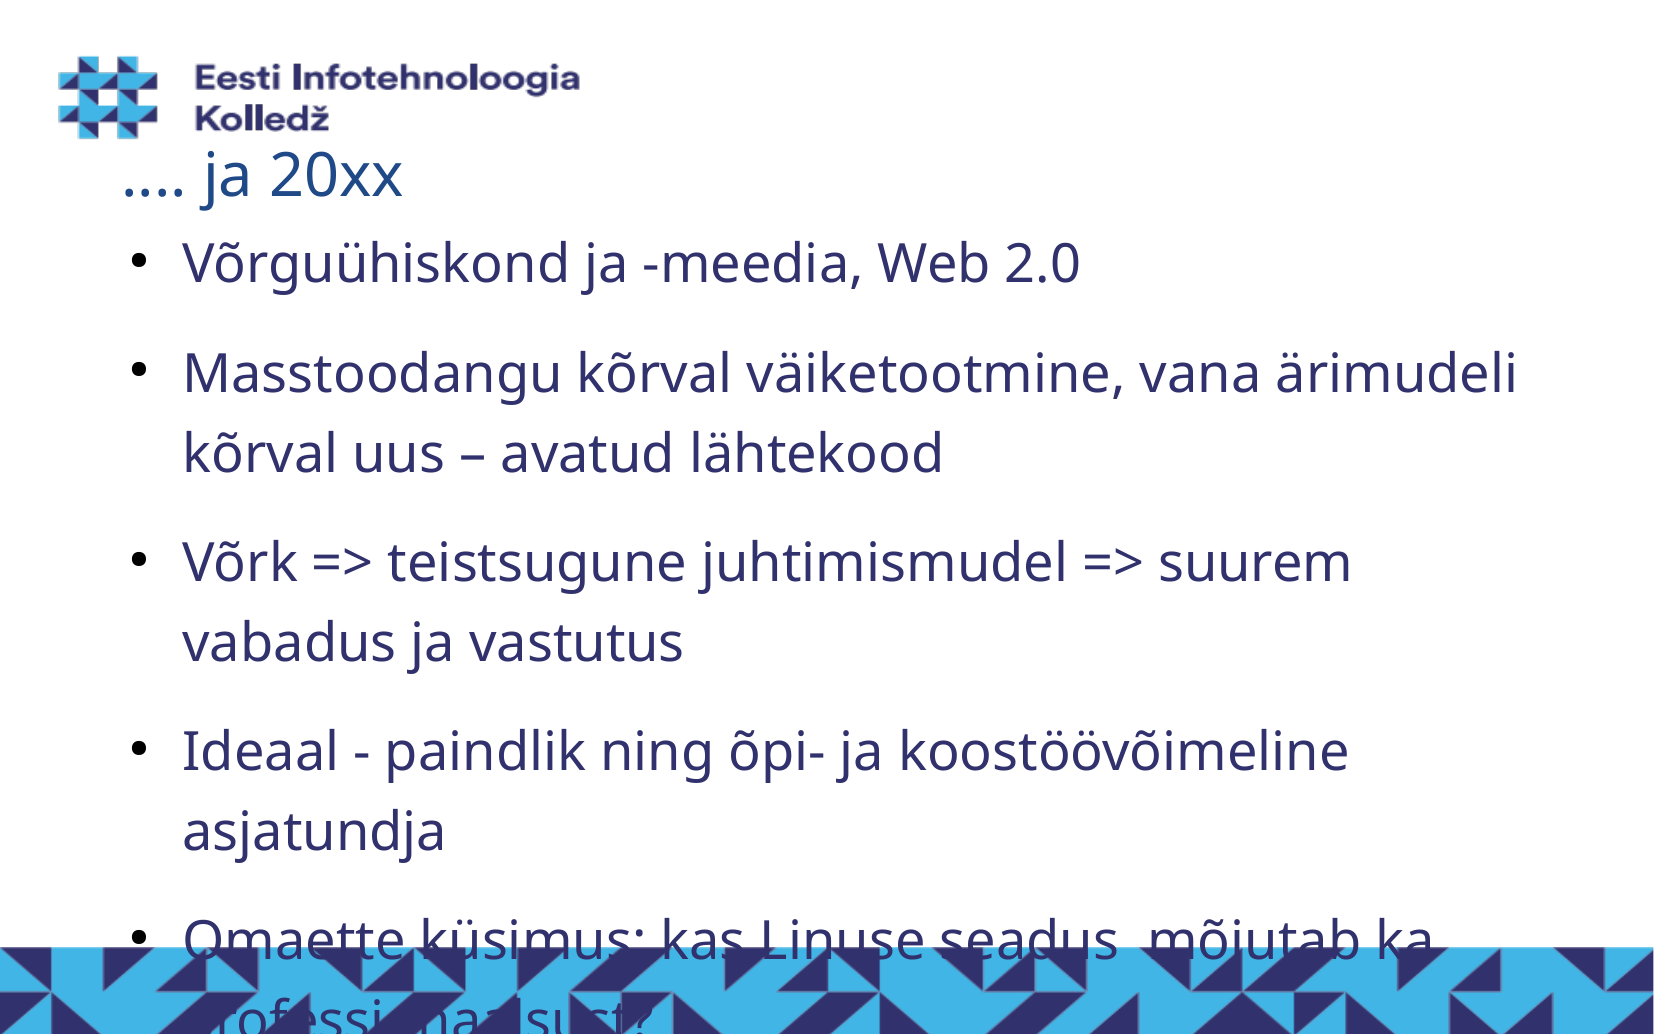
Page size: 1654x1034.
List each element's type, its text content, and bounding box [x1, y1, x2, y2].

title .... ja 20xx [121, 85, 1534, 259]
list Võrguühiskond ja -meedia, Web 2.0 Masstoodangu kõrval väiketootmine, vana ärimudeli kõrval uus – avatud lähtekood Võrk => teistsugune juhtimismudel => suurem vabadus ja vastutus Ideaal - paindlik ning õpi- ja koostöövõimeline asjatundja Omaette küsimus: kas Linuse seadus mõjutab ka professionaalsust? [111, 224, 1524, 1034]
